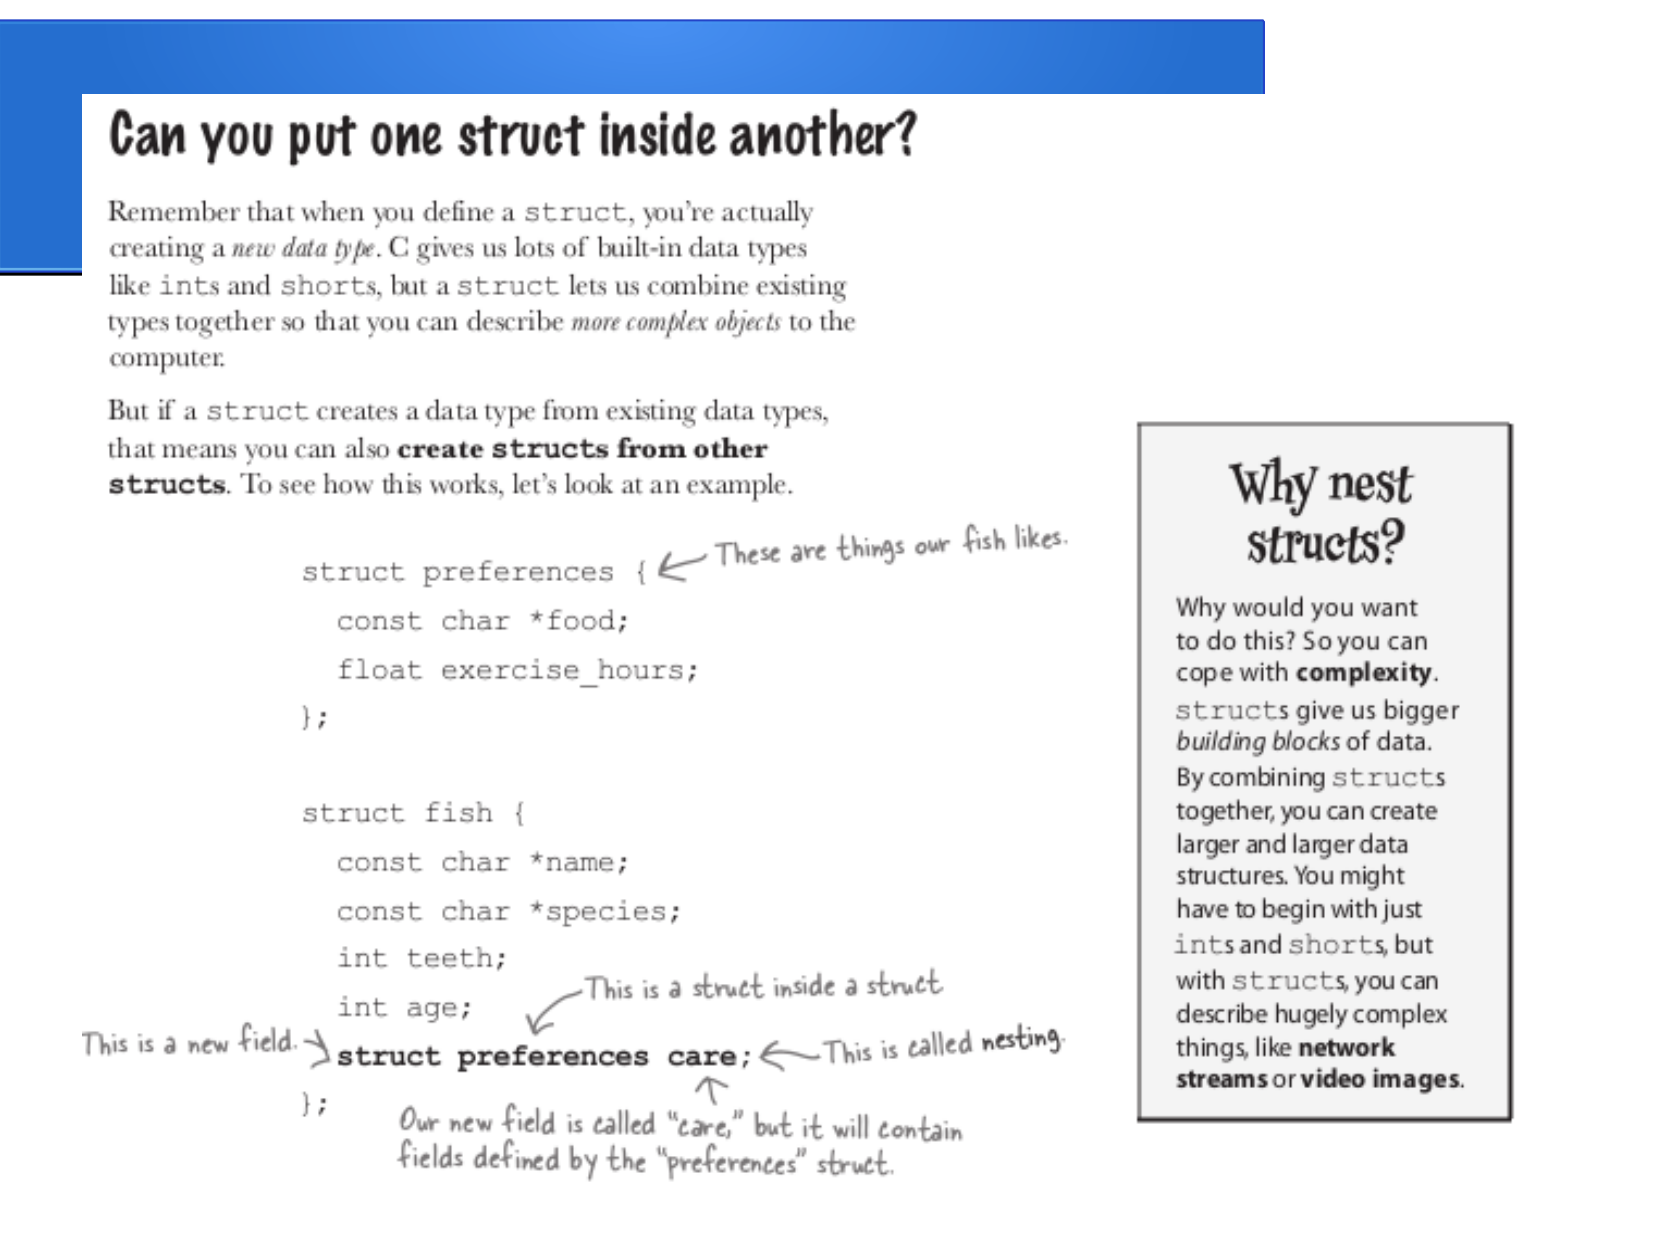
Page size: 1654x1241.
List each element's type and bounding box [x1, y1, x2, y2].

picture [82, 94, 1560, 1193]
